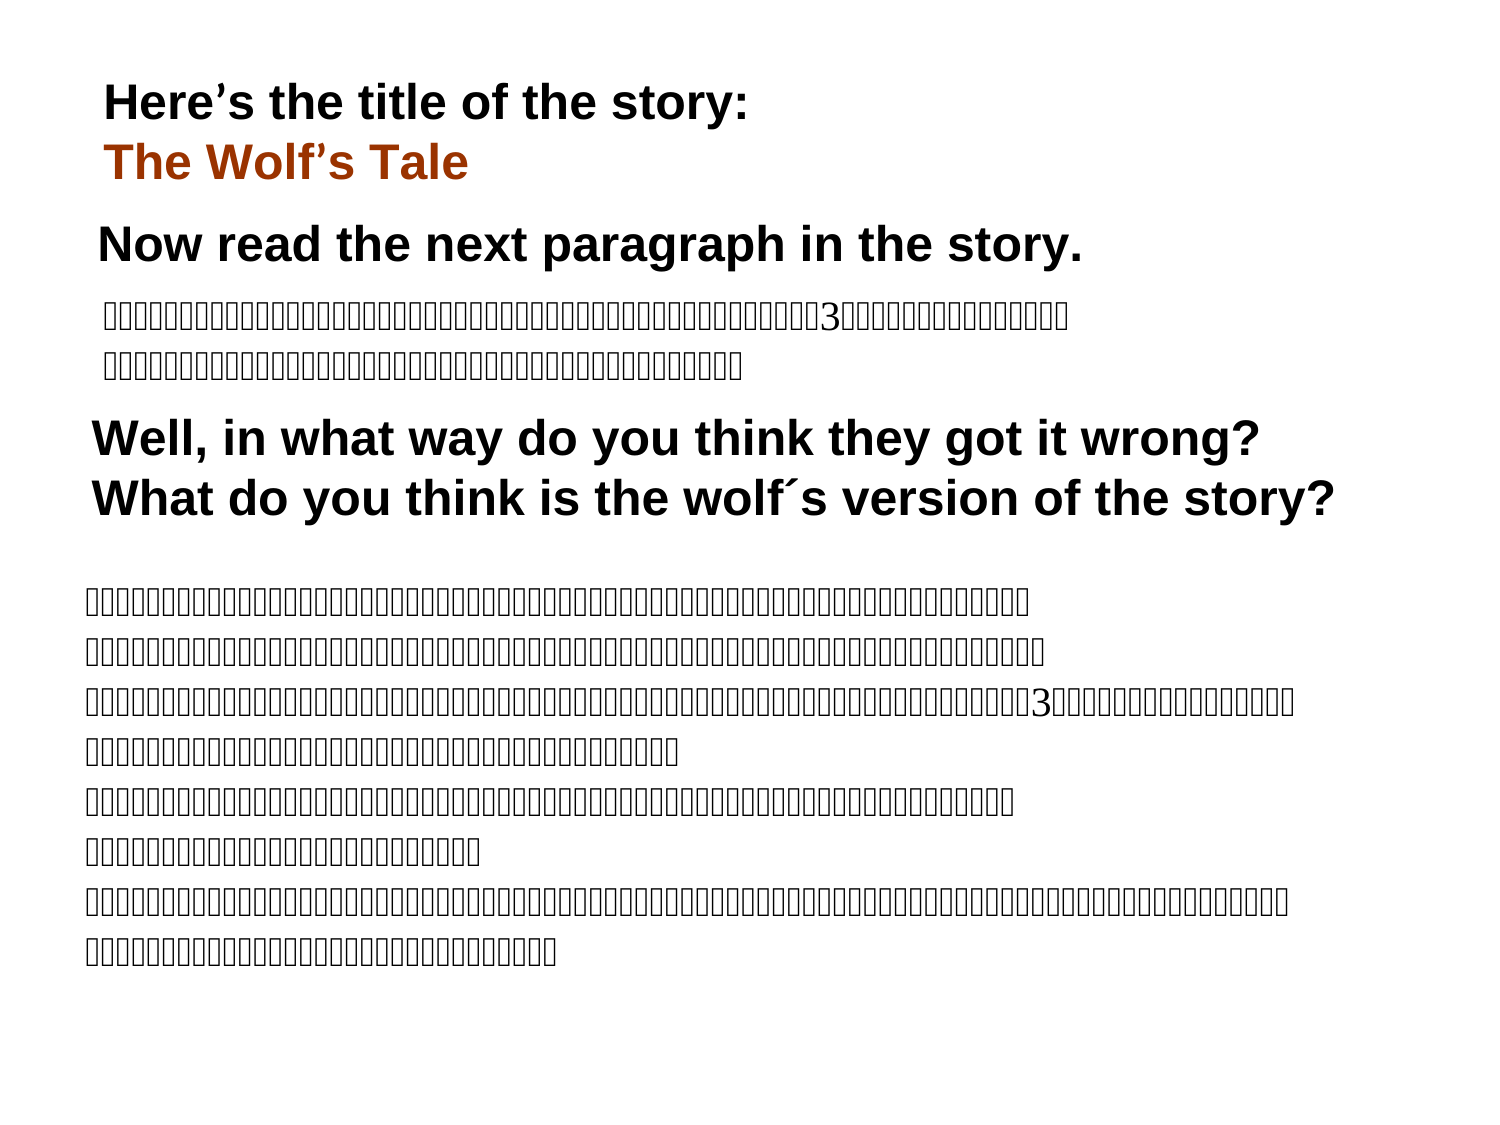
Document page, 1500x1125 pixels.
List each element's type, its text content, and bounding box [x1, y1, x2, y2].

text_box Well, in what way do you think they got it wrong? What do you think is the wolf´s version of the story? [76, 397, 1500, 533]
text_box       [70, 566, 1311, 983]
text_box Now read the next paragraph in the story. [82, 203, 1099, 279]
text_box   [88, 281, 1412, 397]
text_box Here’s the title of the story: The Wolf’s Tale [88, 61, 1022, 198]
